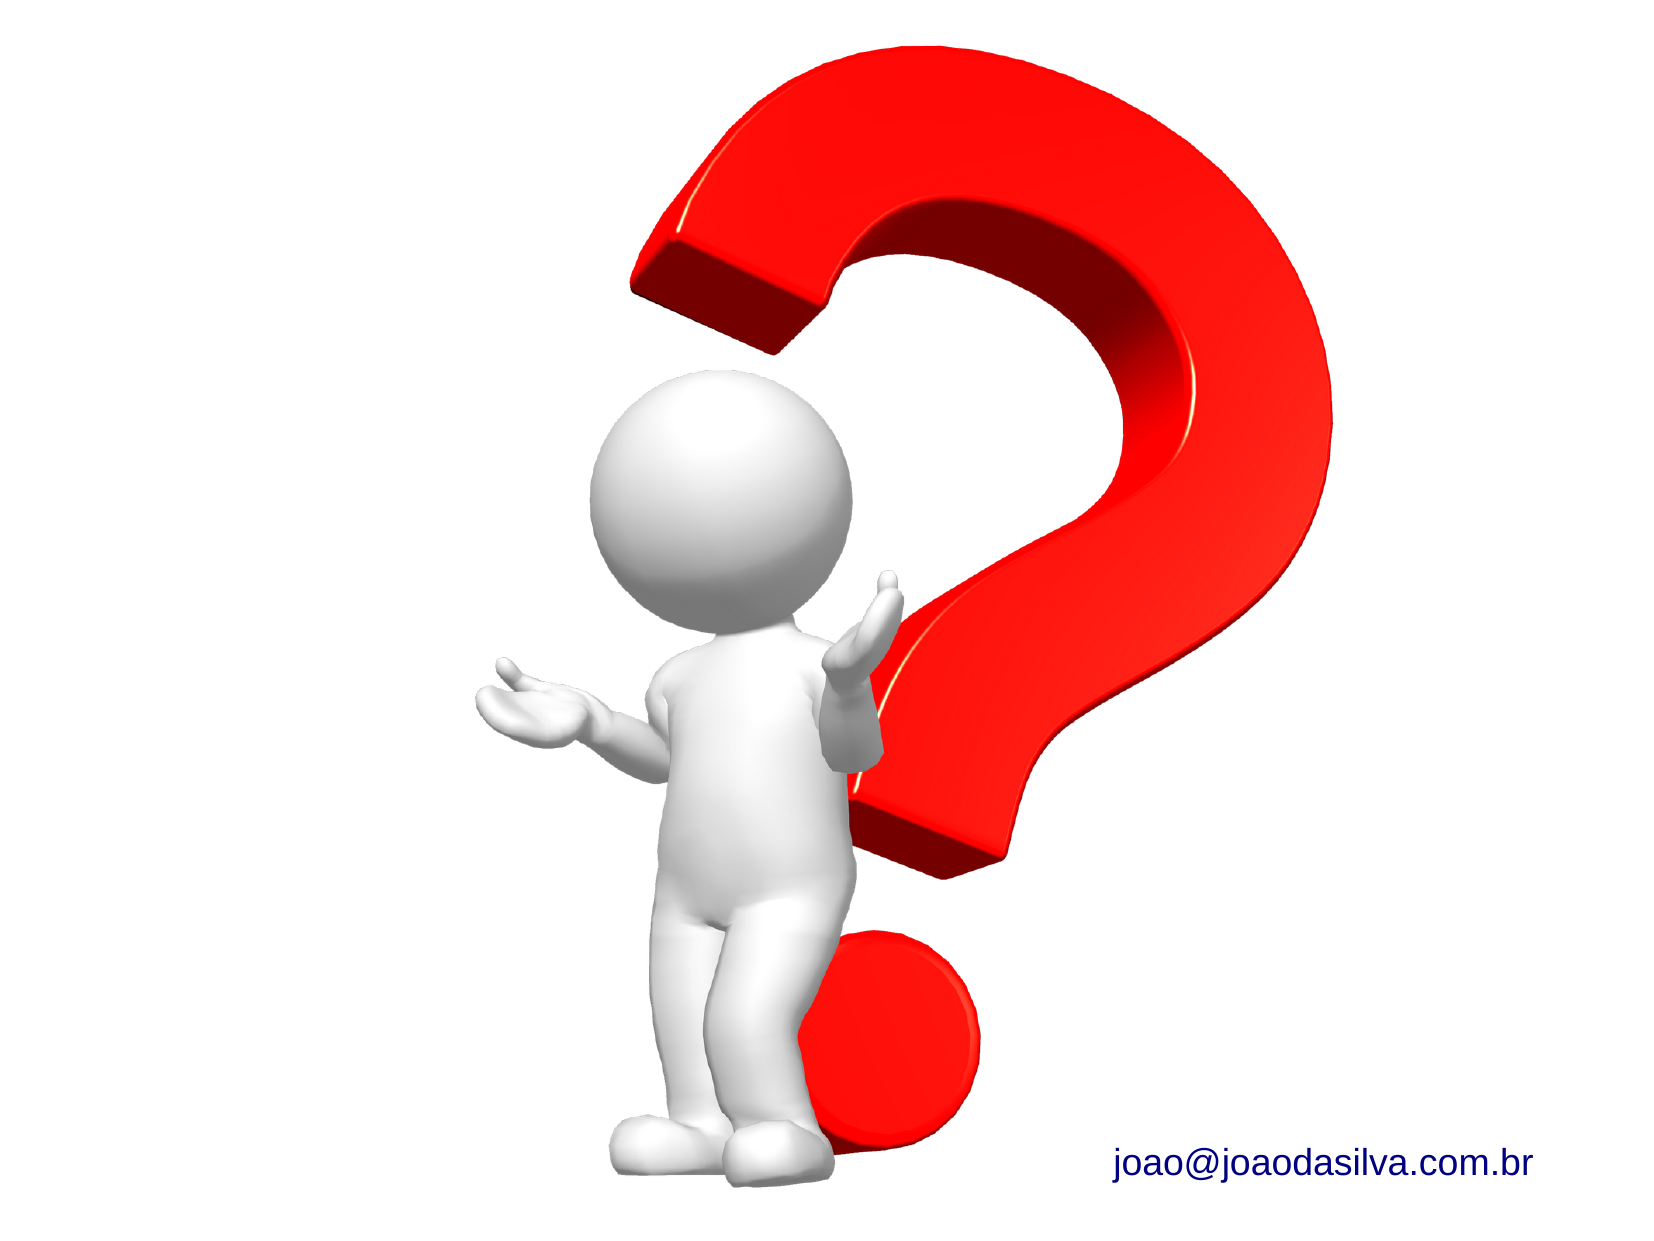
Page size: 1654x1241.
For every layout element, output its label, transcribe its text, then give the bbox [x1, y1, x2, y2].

text_box joao@joaodasilva.com.br [1098, 1133, 1607, 1193]
picture [210, 4, 1451, 1241]
